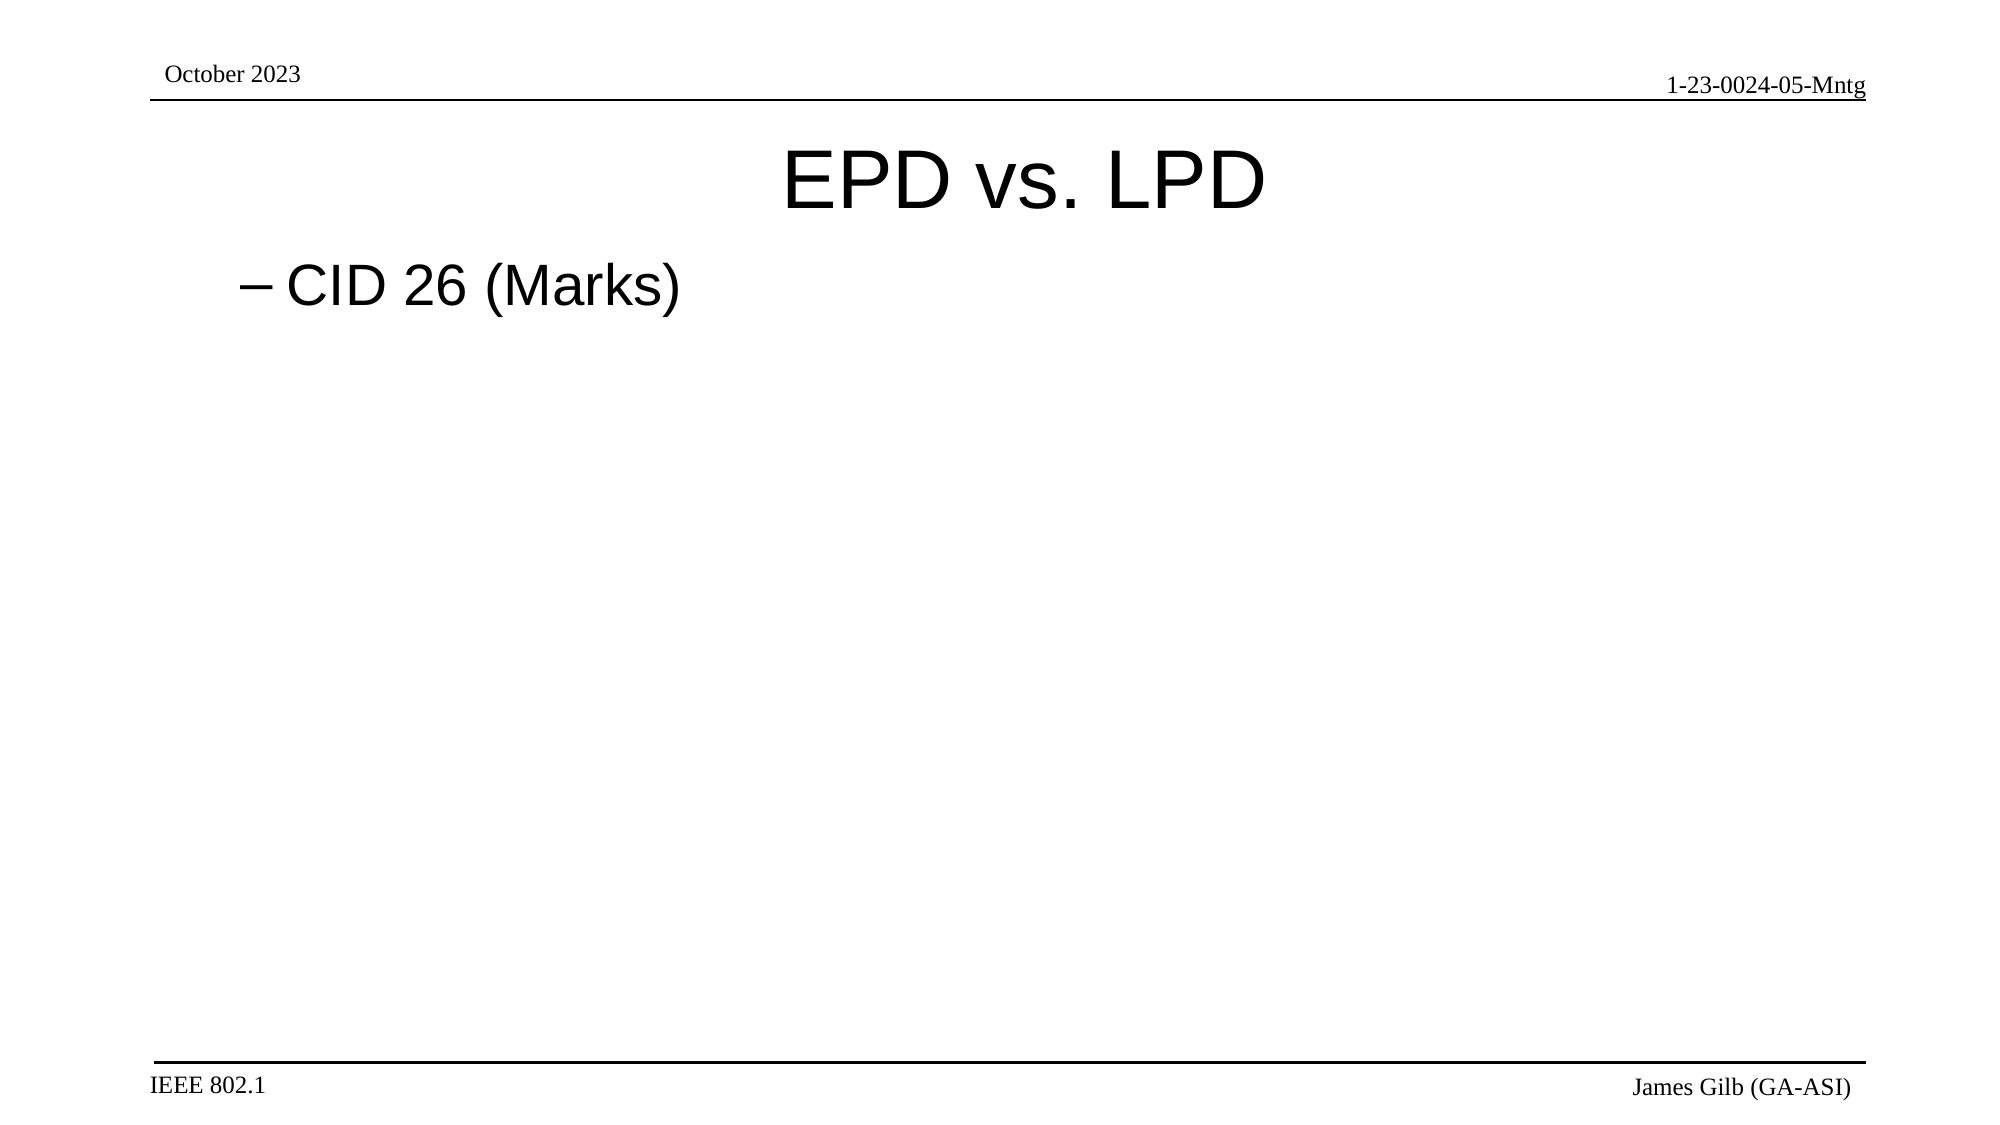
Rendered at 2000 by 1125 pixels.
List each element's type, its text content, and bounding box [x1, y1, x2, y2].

title EPD vs. LPD [149, 112, 1900, 238]
list CID 26 (Marks) [149, 239, 1900, 1051]
